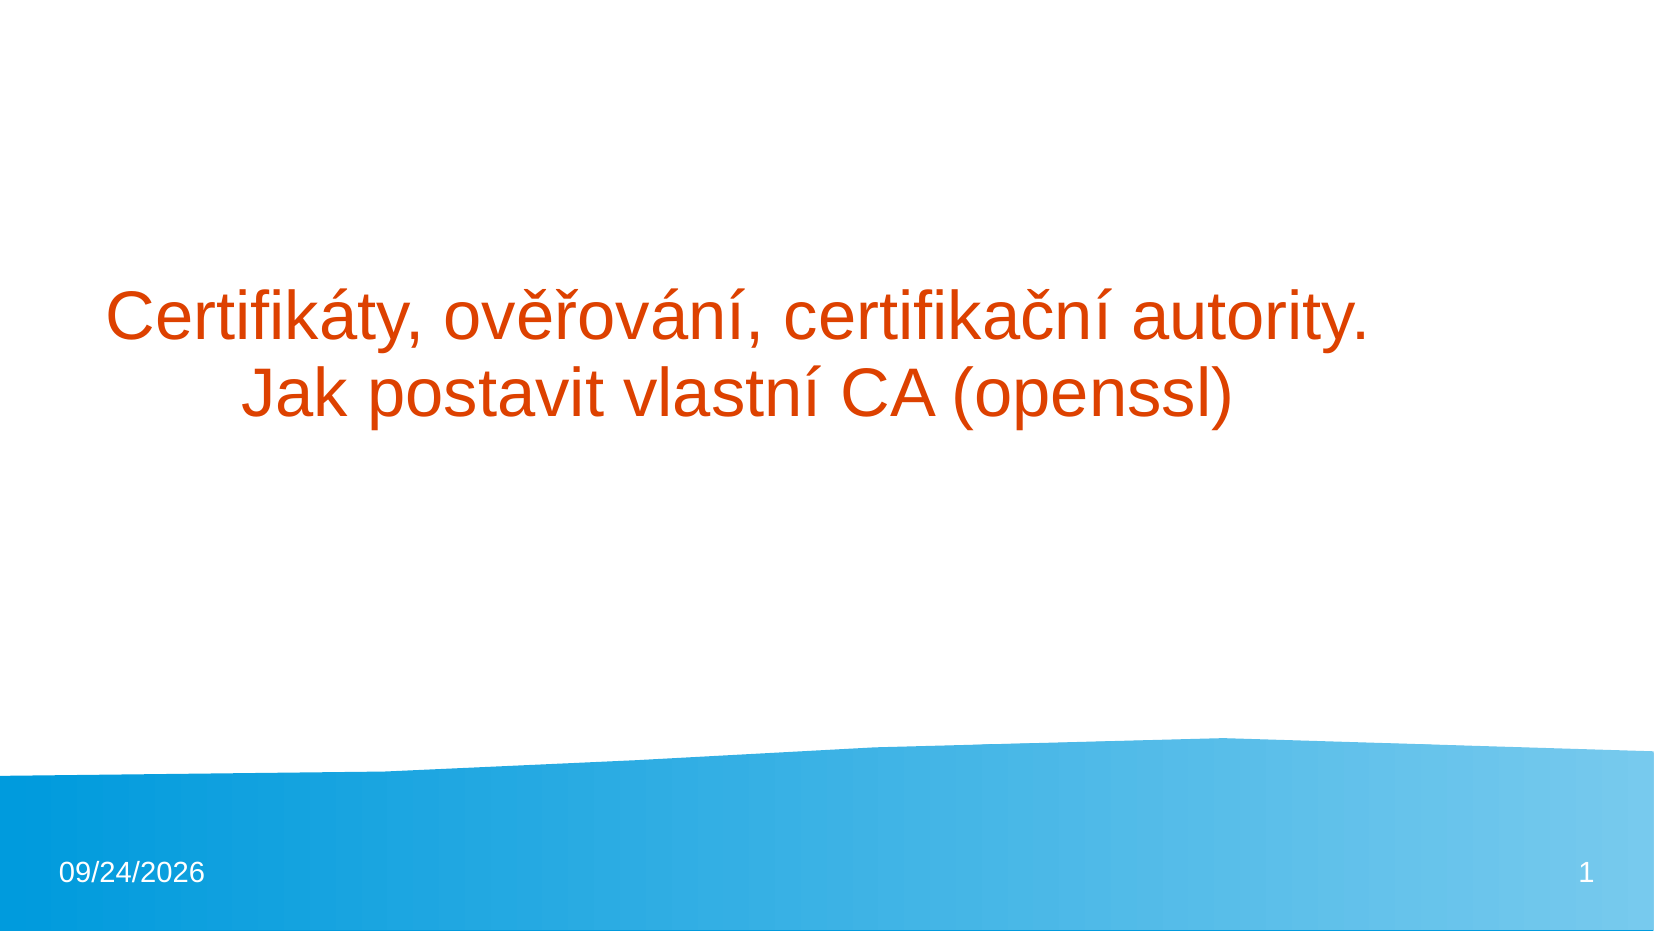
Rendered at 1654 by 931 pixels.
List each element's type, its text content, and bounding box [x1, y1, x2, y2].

title Certifikáty, ověřování, certifikační autority. Jak postavit vlastní CA (openssl) [0, 265, 1477, 443]
